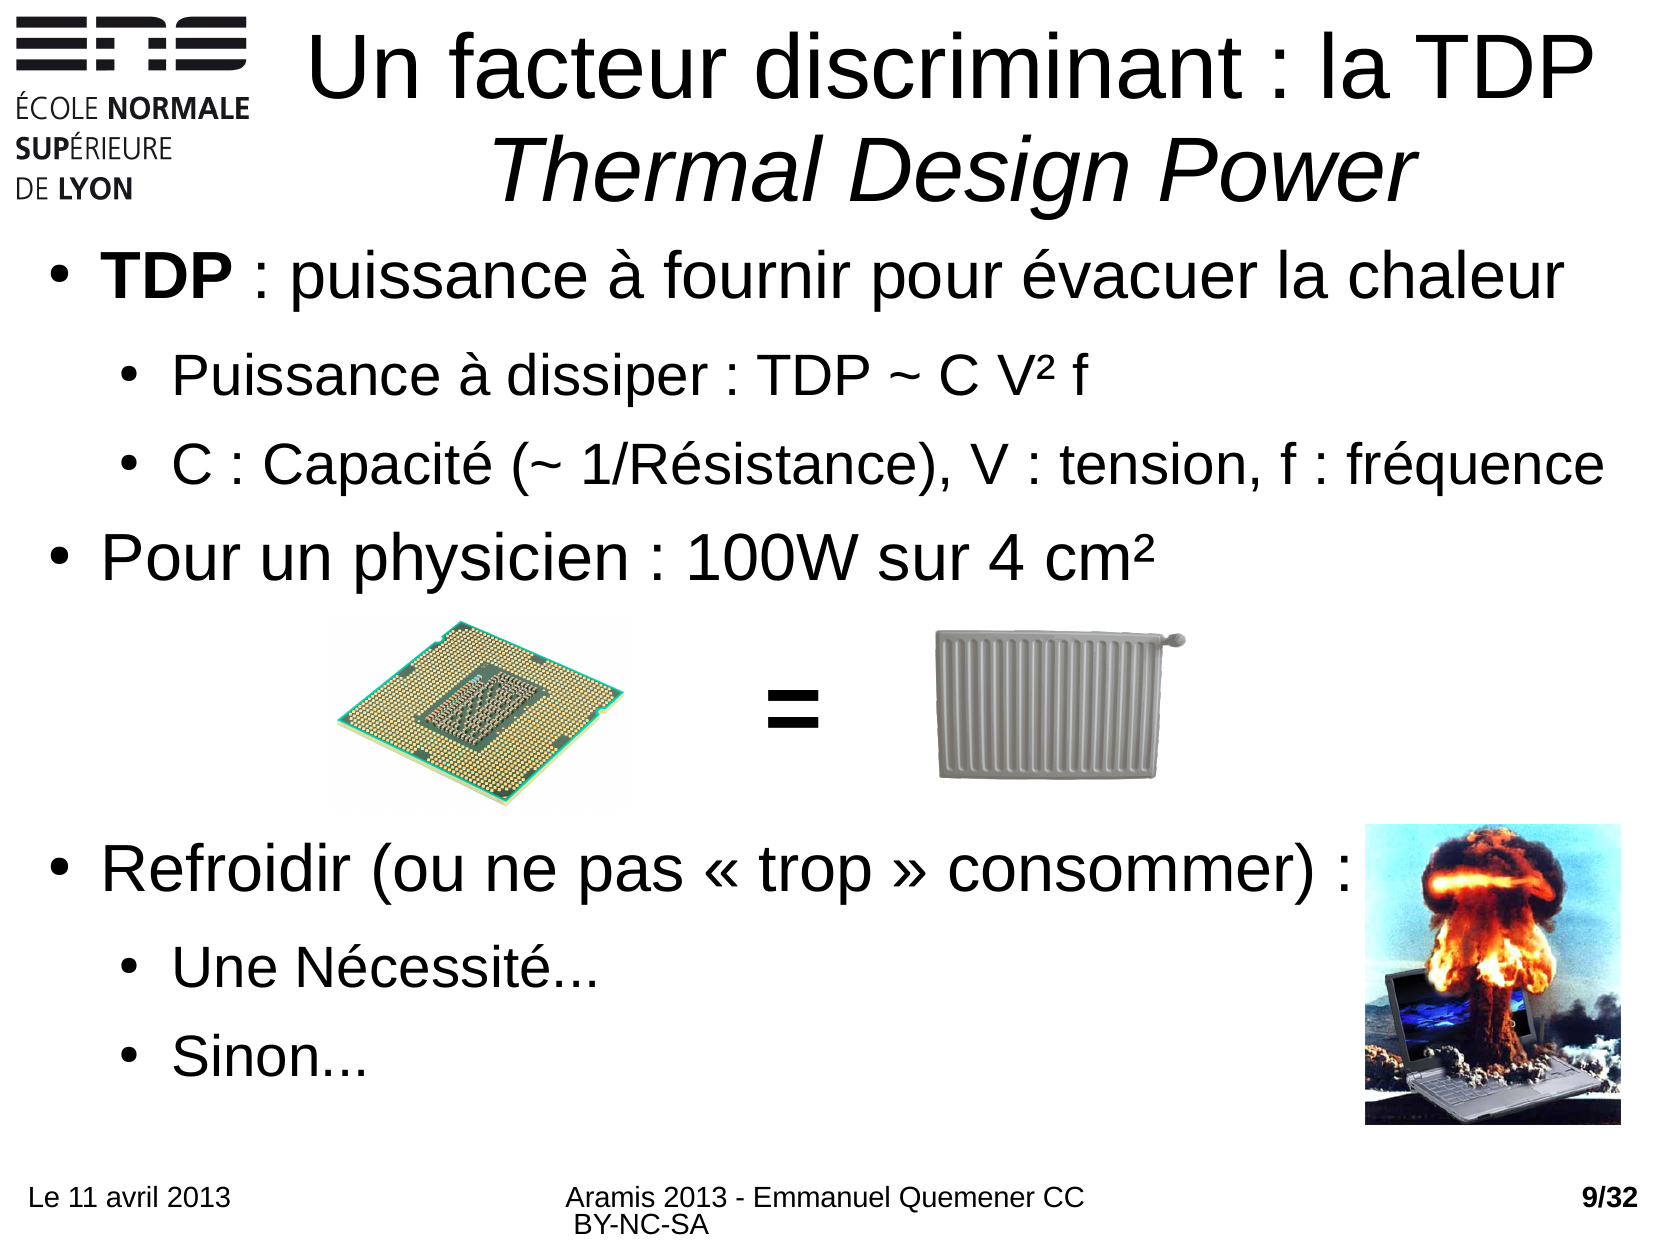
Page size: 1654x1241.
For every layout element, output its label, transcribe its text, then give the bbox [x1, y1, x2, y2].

picture [933, 629, 1186, 781]
list TDP : puissance à fournir pour évacuer la chaleur Puissance à dissiper : TDP ~ C V² f C : Capacité (~ 1/Résistance), V : tension, f : fréquence Pour un physicien : 100W sur 4 cm² Refroidir (ou ne pas « trop » consommer) : Une Nécessité... Sinon... [30, 238, 1636, 1141]
picture [1365, 824, 1621, 1126]
picture [330, 614, 631, 814]
picture [0, 0, 250, 237]
text_box = [750, 645, 839, 772]
title Un facteur discriminant : la TDP Thermal Design Power [250, 0, 1654, 237]
